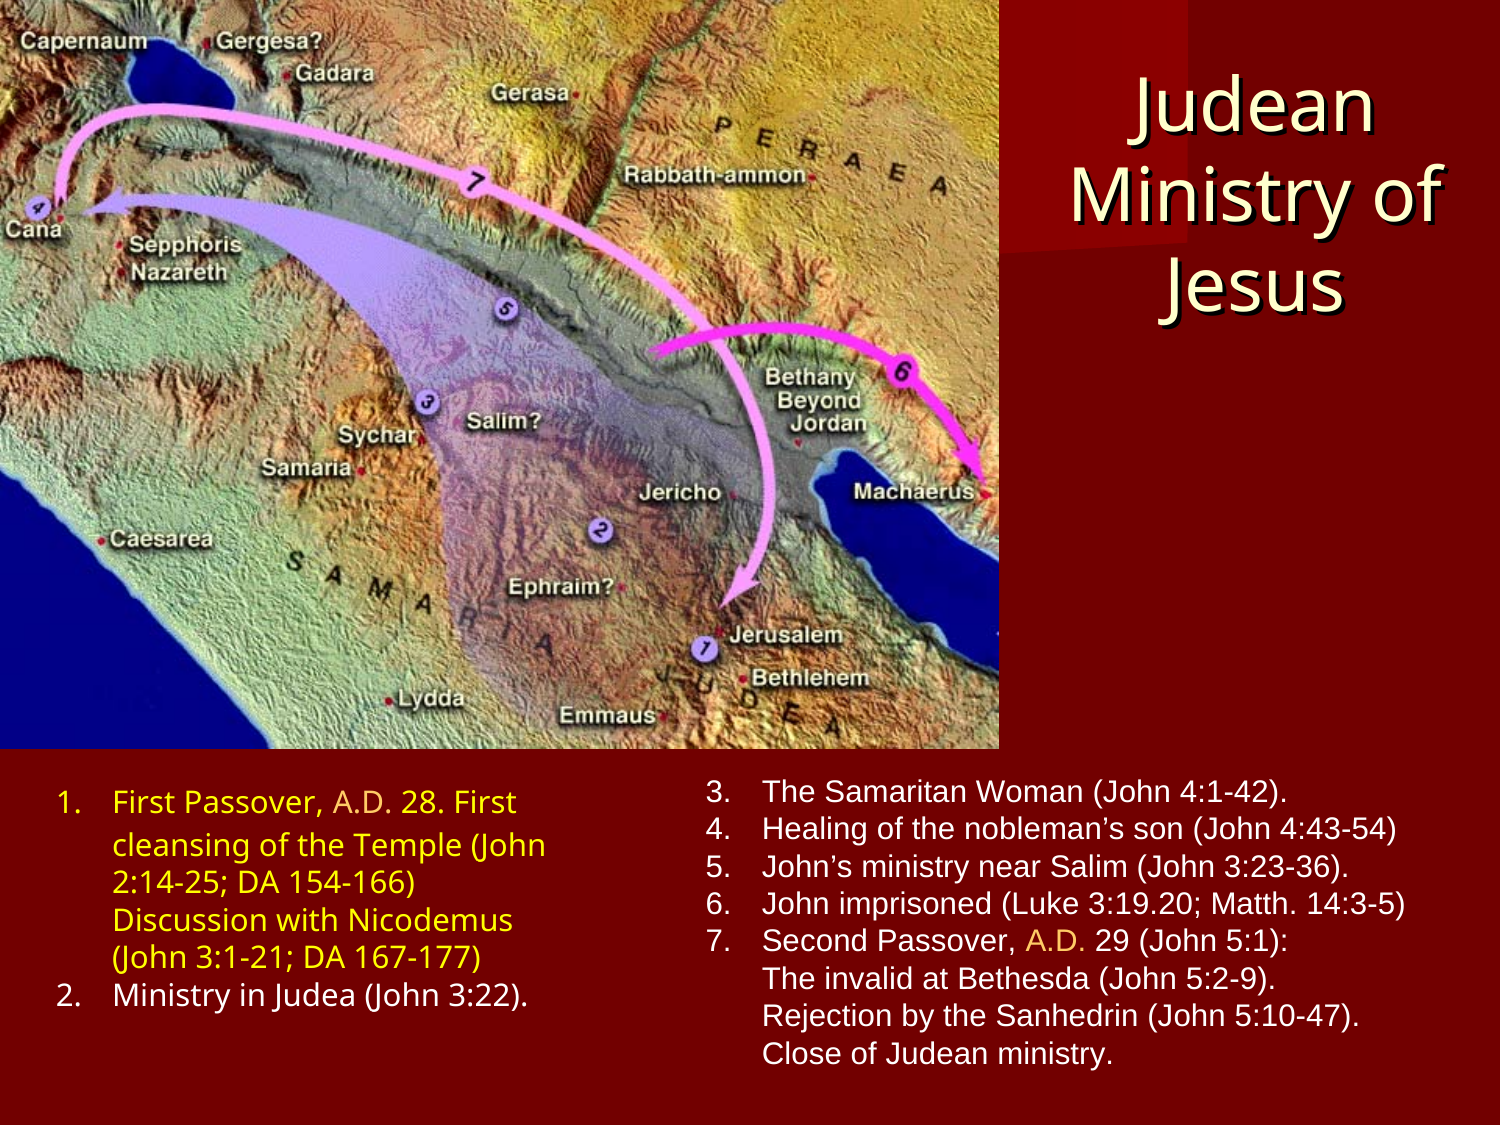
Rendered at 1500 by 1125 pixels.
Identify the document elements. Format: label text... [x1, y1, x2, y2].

title Judean Ministry of Jesus [1009, 45, 1500, 339]
picture [0, 0, 999, 749]
text_box First Passover, A.D. 28. First cleansing of the Temple (John 2:14-25; DA 154-166) Discussion with Nicodemus (John 3:1-21; DA 167-177) Ministry in Judea (John 3:22). [41, 774, 573, 1021]
text_box The Samaritan Woman (John 4:1-42). Healing of the nobleman’s son (John 4:43-54) John’s ministry near Salim (John 3:23-36). John imprisoned (Luke 3:19.20; Matth. 14:3-5) Second Passover, A.D. 29 (John 5:1): The invalid at Bethesda (John 5:2-9). Rejection by the Sanhedrin (John 5:10-47). Close of Judean ministry. [690, 763, 1483, 1079]
